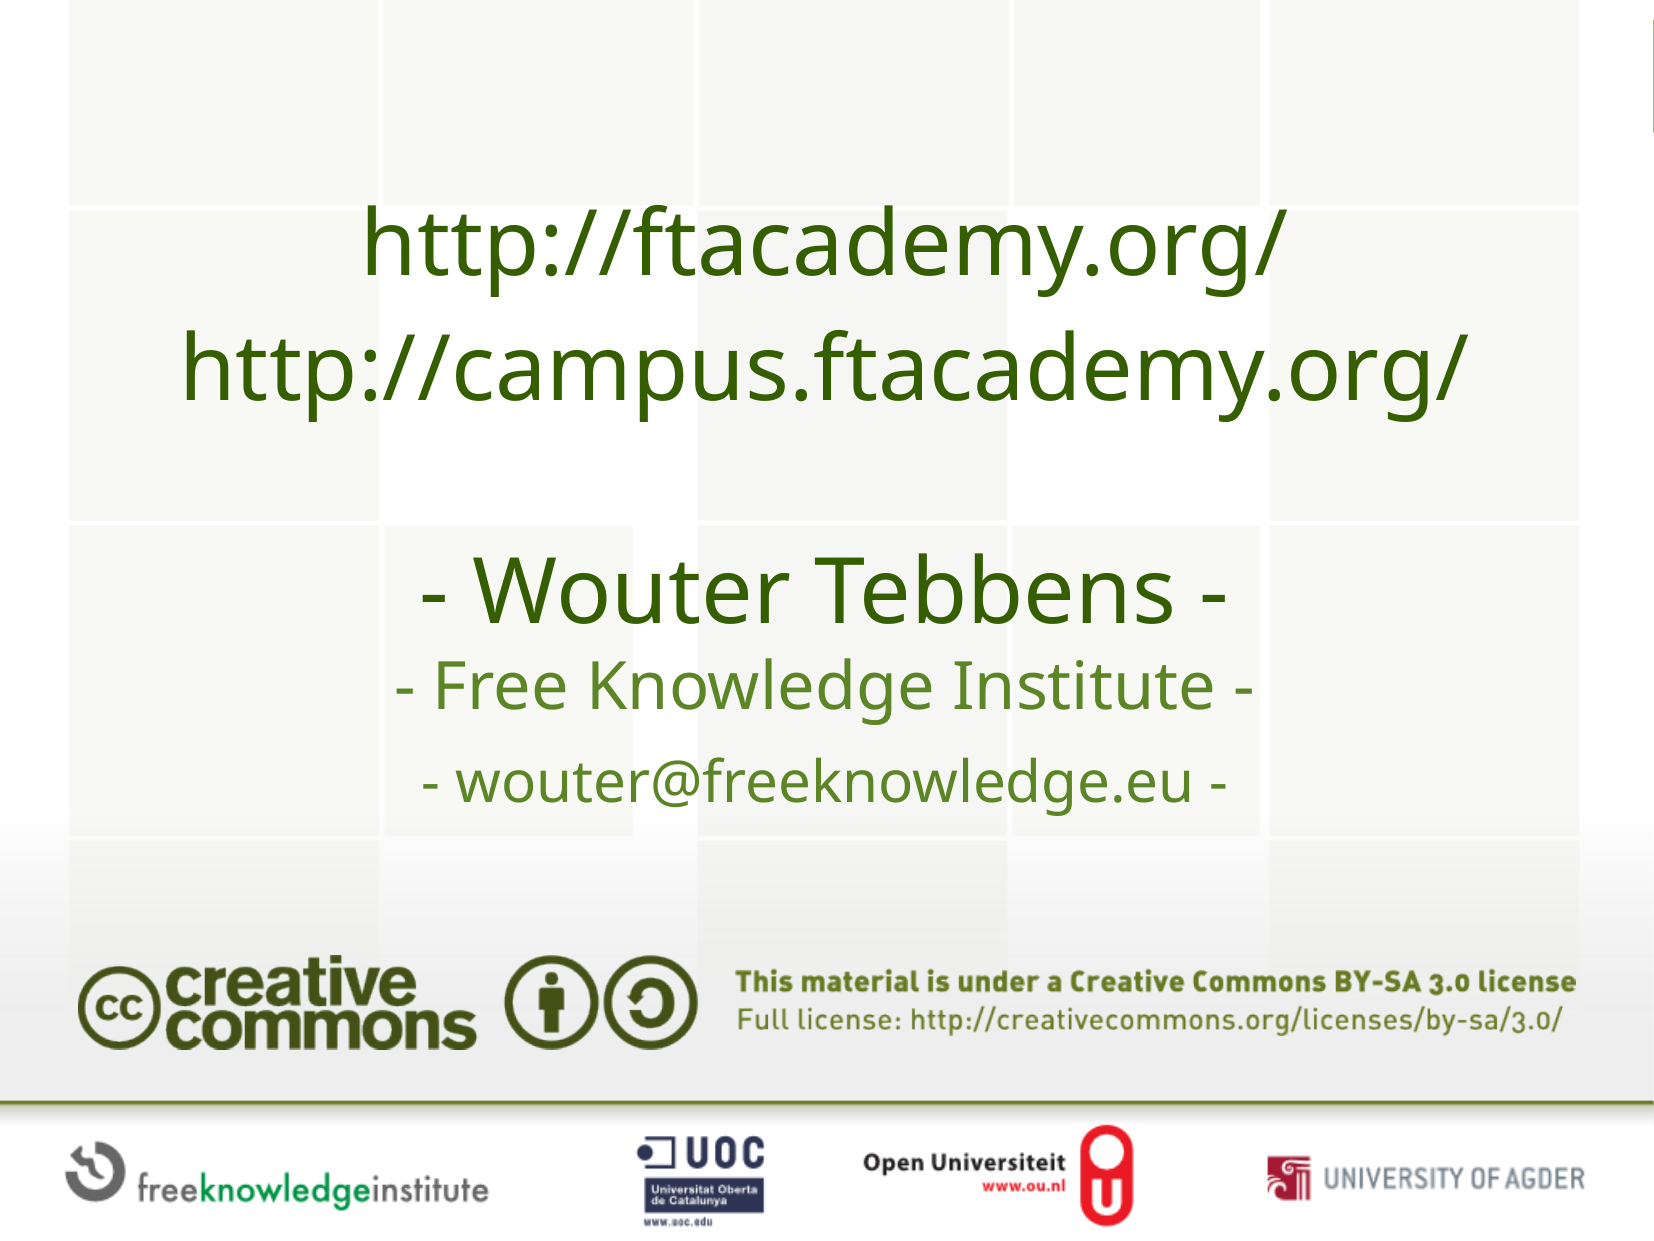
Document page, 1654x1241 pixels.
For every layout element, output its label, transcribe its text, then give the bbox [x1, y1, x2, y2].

text_box - Wouter Tebbens - [75, 518, 1576, 631]
text_box http://ftacademy.org/ http://campus.ftacademy.org/ [75, 170, 1576, 399]
text_box - Free Knowledge Institute - [75, 631, 1576, 724]
picture [0, 0, 1654, 1241]
text_box - wouter@freeknowledge.eu - [75, 733, 1576, 816]
